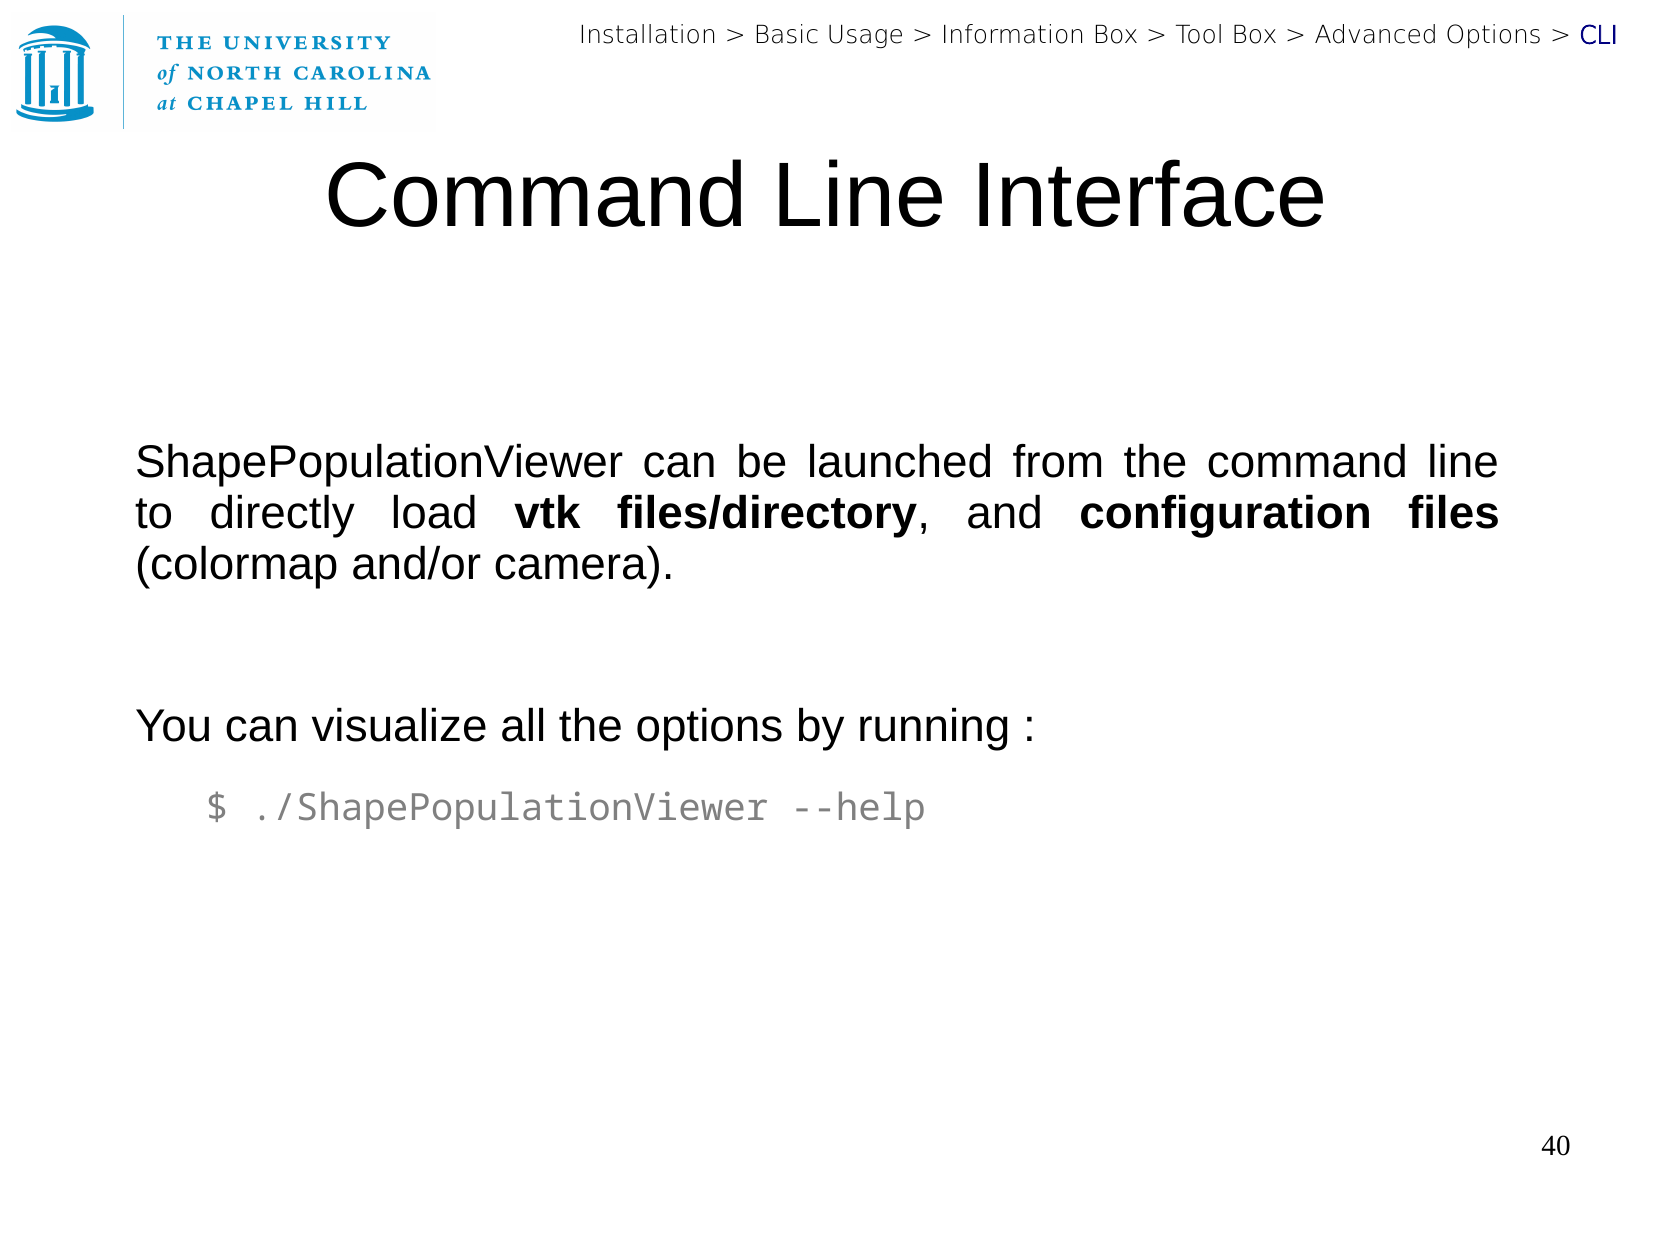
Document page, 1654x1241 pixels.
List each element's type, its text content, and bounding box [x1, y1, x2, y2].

text_box Installation > Basic Usage > Information Box > Tool Box > Advanced Options > CLI [564, 12, 1654, 57]
picture [11, 12, 436, 132]
list ShapePopulationViewer can be launched from the command line to directly load vtk files/directory, and configuration files (colormap and/or camera). You can visualize all the options by running : $ ./ShapePopulationViewer --help [135, 355, 1501, 1174]
title Command Line Interface [82, 90, 1571, 298]
